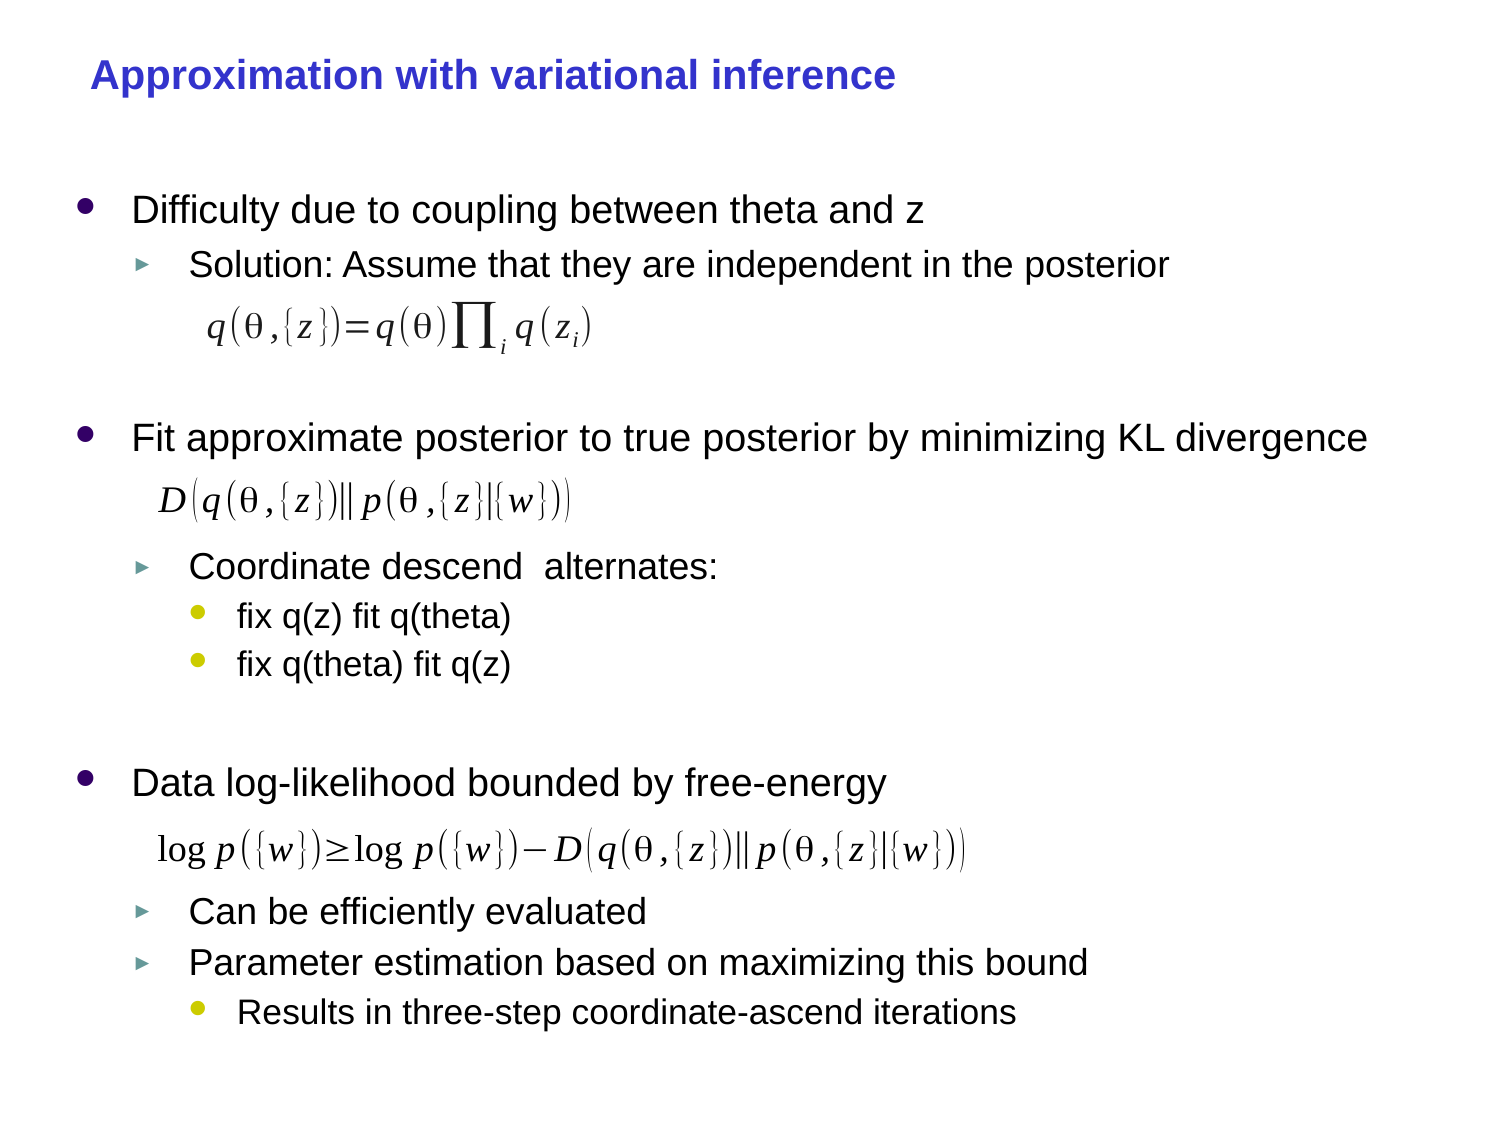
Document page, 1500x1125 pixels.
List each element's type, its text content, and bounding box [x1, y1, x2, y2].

list Difficulty due to coupling between theta and z Solution: Assume that they are independent in the posterior Fit approximate posterior to true posterior by minimizing KL divergence Coordinate descend alternates: fix q(z) fit q(theta) fix q(theta) fit q(z) Data log-likelihood bounded by free-energy Can be efficiently evaluated Parameter estimation based on maximizing this bound Results in three-step coordinate-ascend iterations [75, 187, 1425, 1088]
chart [150, 475, 577, 526]
chart [150, 825, 972, 875]
title Approximation with variational inference [75, 37, 1426, 113]
chart [199, 299, 601, 360]
